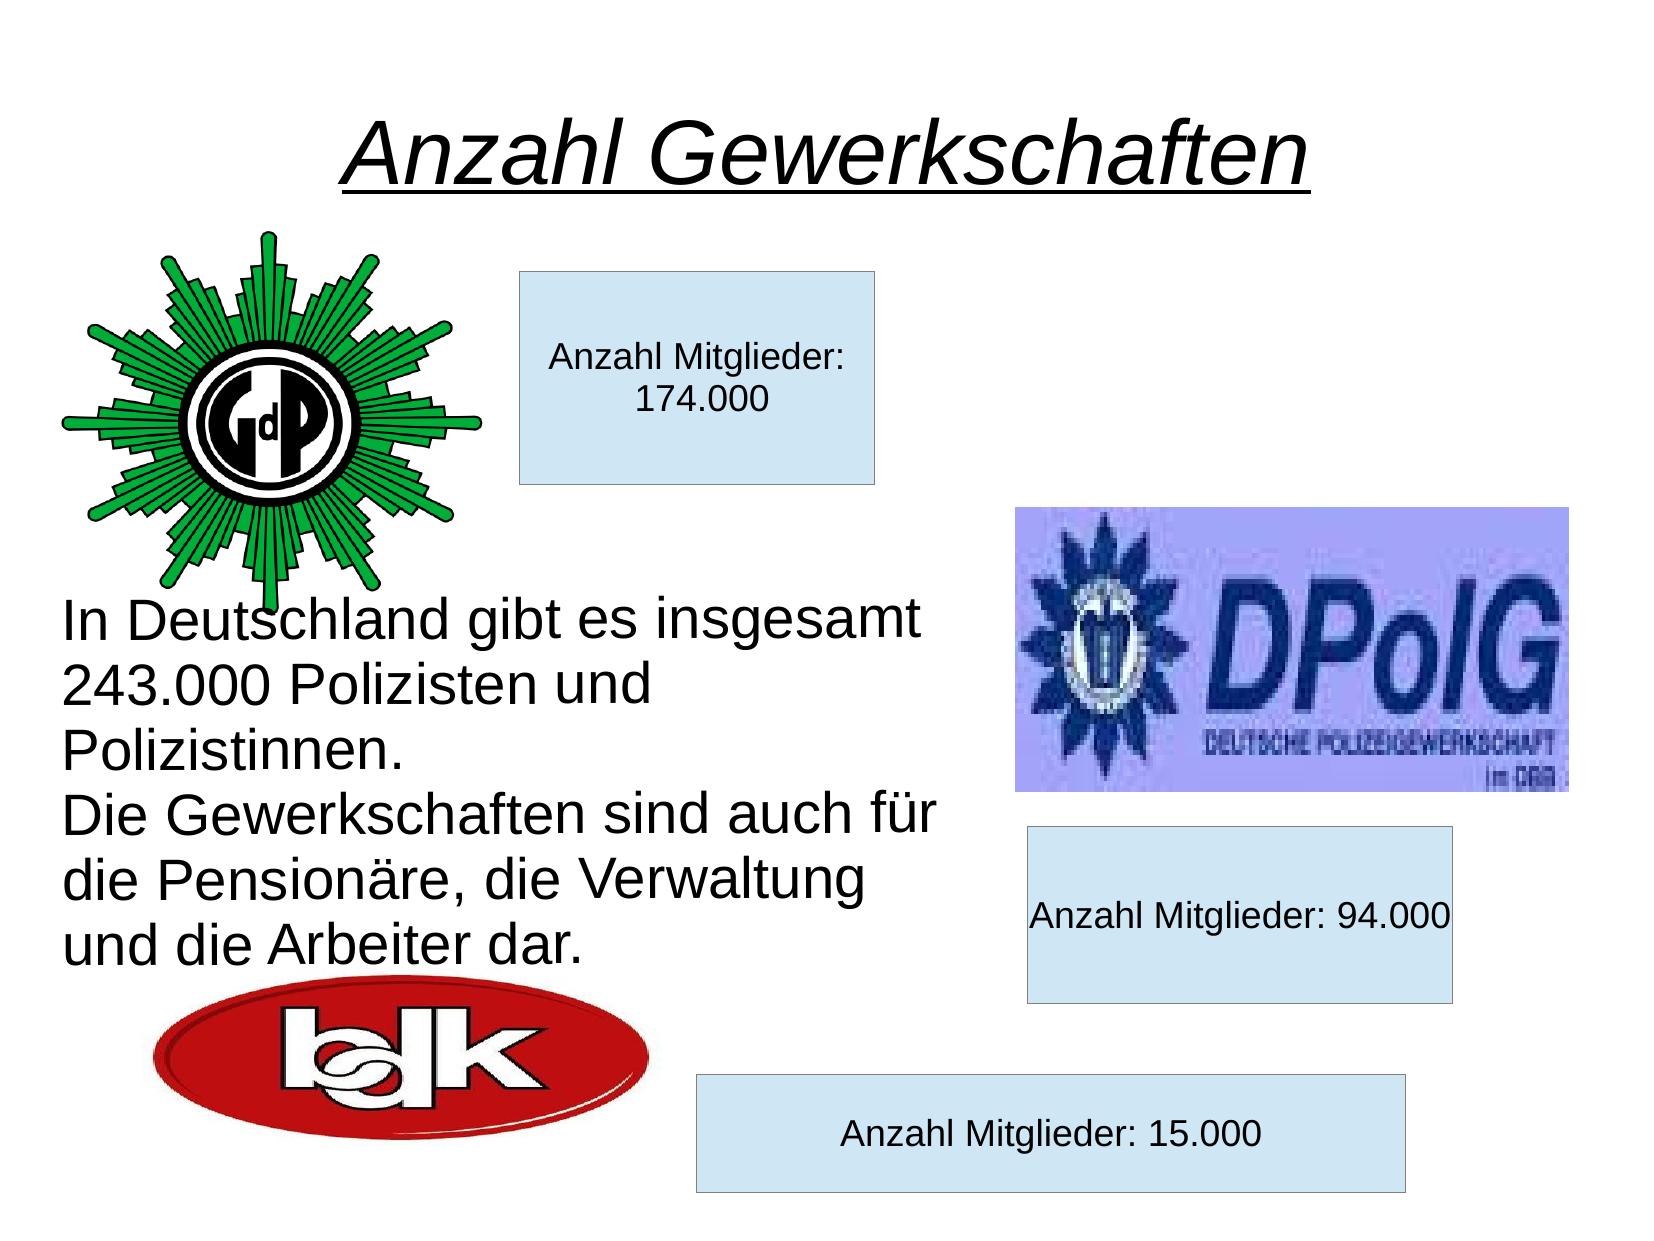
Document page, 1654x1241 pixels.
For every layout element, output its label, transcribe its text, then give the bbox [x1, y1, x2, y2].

text_box Anzahl Mitglieder: 15.000 [696, 1074, 1406, 1193]
text_box Anzahl Mitglieder: 94.000 [1027, 826, 1453, 1004]
title Anzahl Gewerkschaften [82, 49, 1571, 257]
picture [35, 207, 508, 638]
picture [1015, 507, 1569, 792]
picture [141, 982, 662, 1146]
text_box In Deutschland gibt es insgesamt 243.000 Polizisten und Polizistinnen. Die Gewerkschaften sind auch für die Pensionäre, die Verwaltung und die Arbeiter dar. [46, 576, 993, 985]
text_box Anzahl Mitglieder: 174.000 [519, 271, 875, 485]
